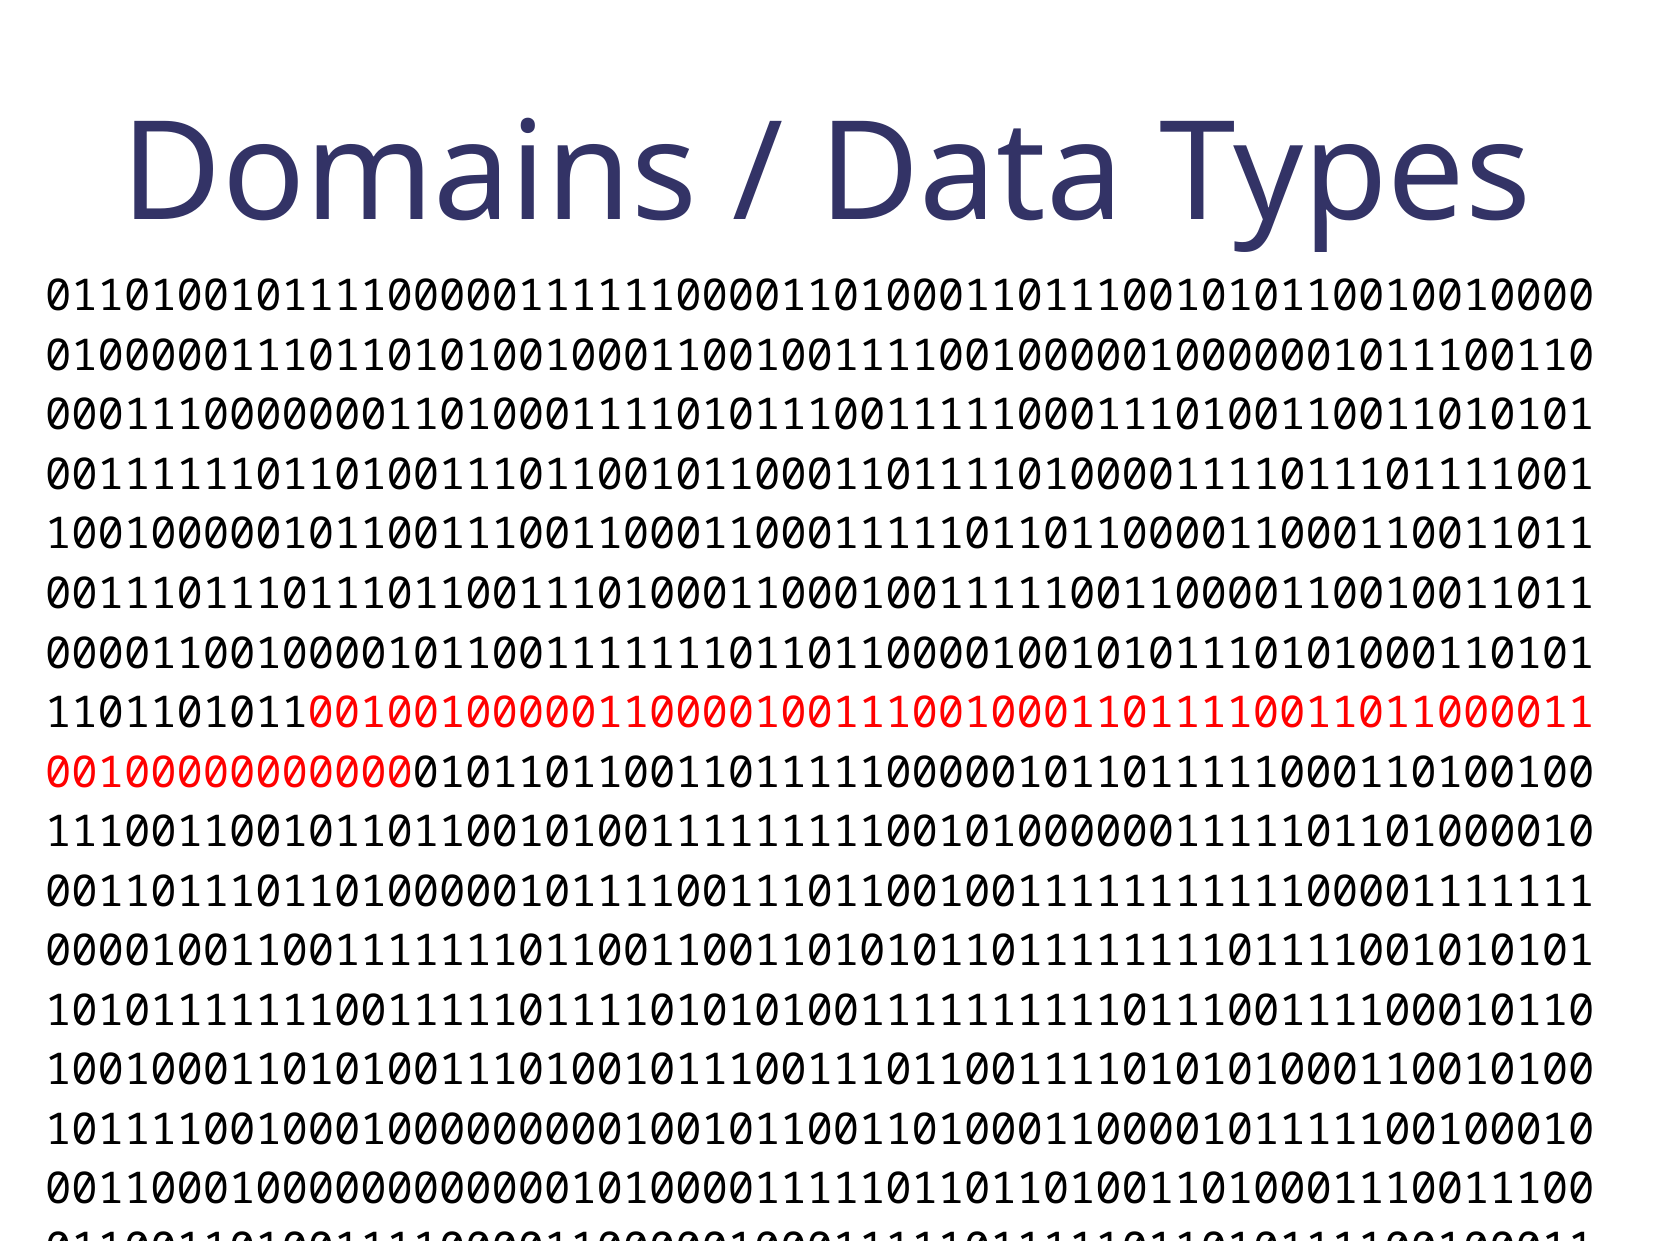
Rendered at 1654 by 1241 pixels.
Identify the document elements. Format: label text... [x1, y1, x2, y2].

subtitle 01101001011110000011111100001101000110111001010110010010000 01000001110110101001000110010011110010000010000001011100110 00011100000001101000111101011100111110001110100110011010101 00111111011010011101100101100011011110100001111011101111001 10010000010110011100110001100011111011011000011000110011011 00111011101110110011101000110001001111100110000110010011011 00001100100001011001111111011011000010010101110101000110101 1101101011001001000001100001001110010001101111001101100001100100000000000010110110011011111000001011011111000110100100 11100110010110110010100111111111001010000001111101101000010 00110111011010000010111100111011001001111111111100001111111 00001001100111111101100110011010101101111111101111001010101 10101111111001111101111010101001111111111011100111100010110 10010001101010011101001011100111011001111010101000110010100 10111100100010000000001001011001101000110000101111100100010 00110001000000000000101000011111011011010011010001110011100 01100110100111100001100000100011111011111011010111100100011 00001001000001001001001110111111001110001000000000100000010 00111011101101100010001111010011111011001000010100100010100 [45, 264, 1613, 1201]
title Domains / Data Types [4, 70, 1651, 263]
